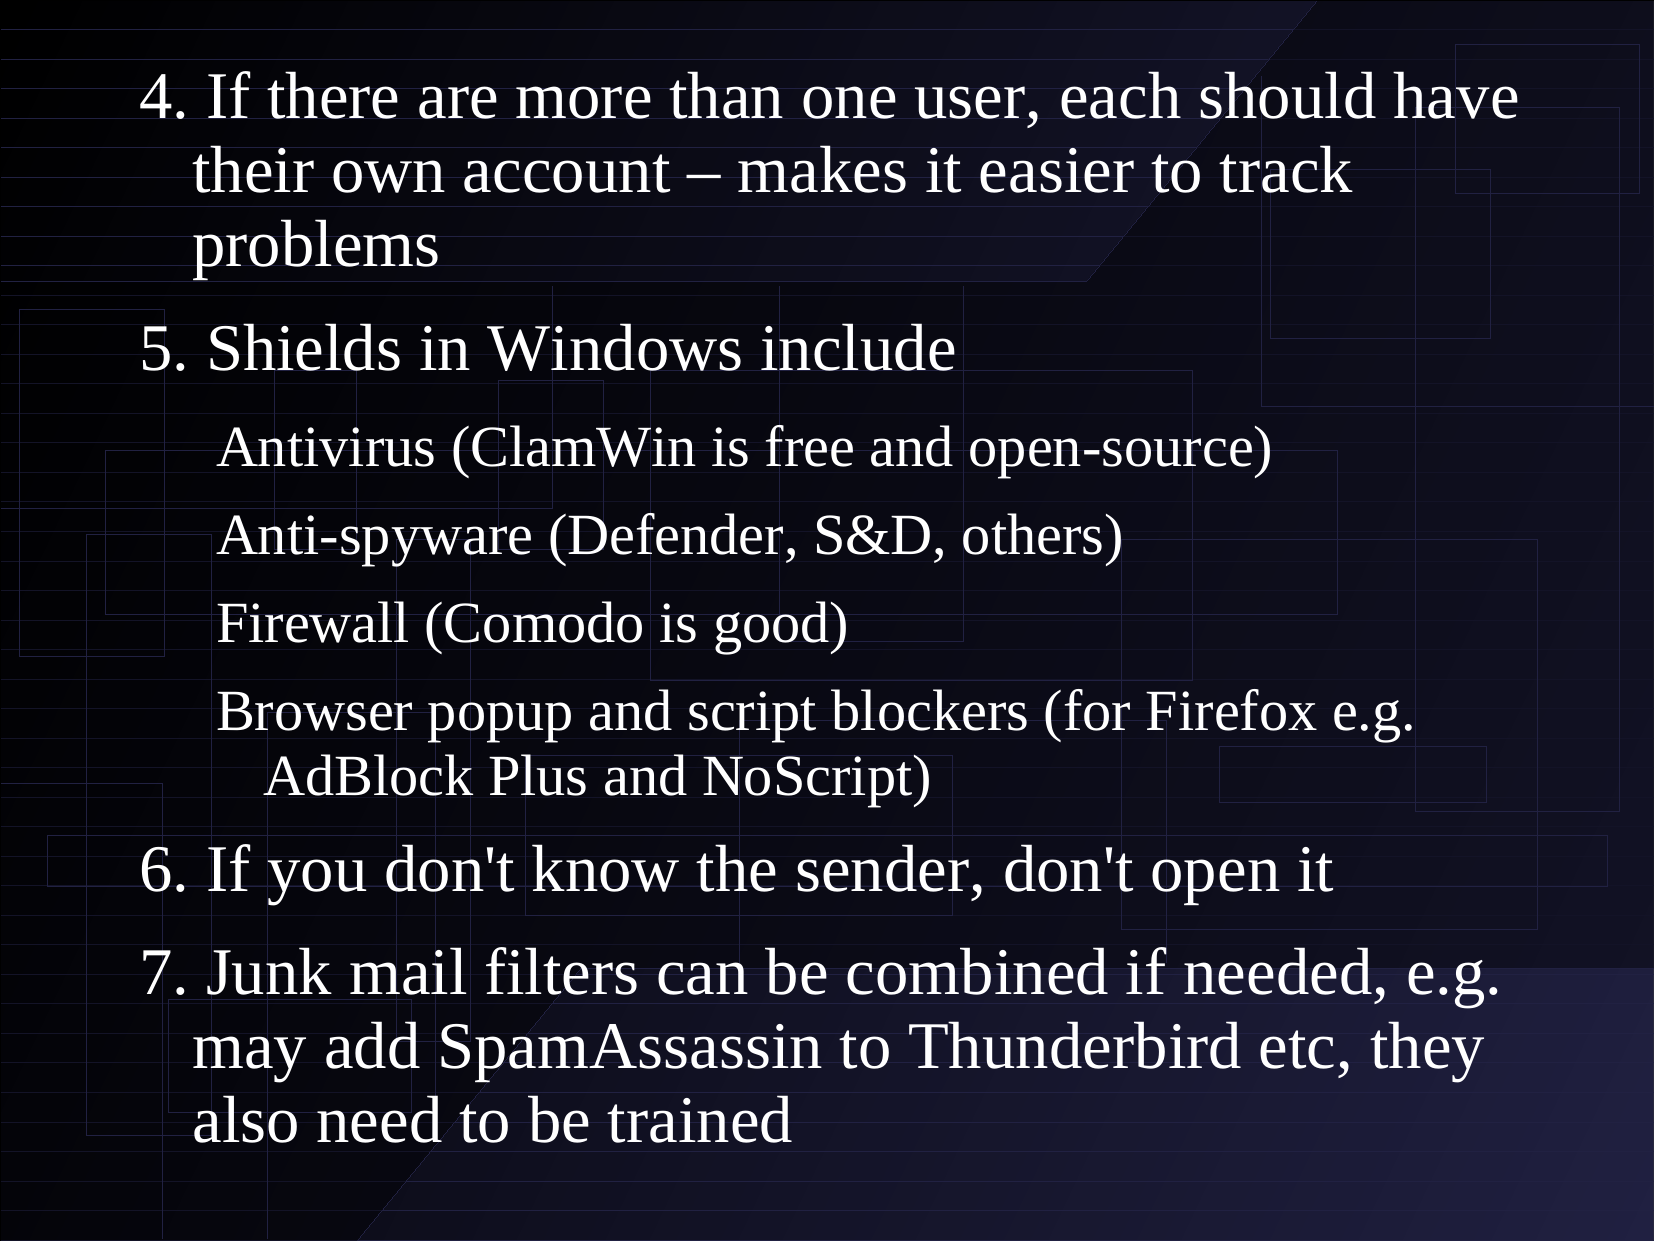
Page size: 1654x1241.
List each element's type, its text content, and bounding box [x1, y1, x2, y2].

list 4. If there are more than one user, each should have their own account – makes it easier to track problems 5. Shields in Windows include Antivirus (ClamWin is free and open-source) Anti-spyware (Defender, S&D, others) Firewall (Comodo is good) Browser popup and script blockers (for Firefox e.g. AdBlock Plus and NoScript) 6. If you don't know the sender, don't open it 7. Junk mail filters can be combined if needed, e.g. may add SpamAssassin to Thunderbird etc, they also need to be trained [121, 59, 1534, 1158]
